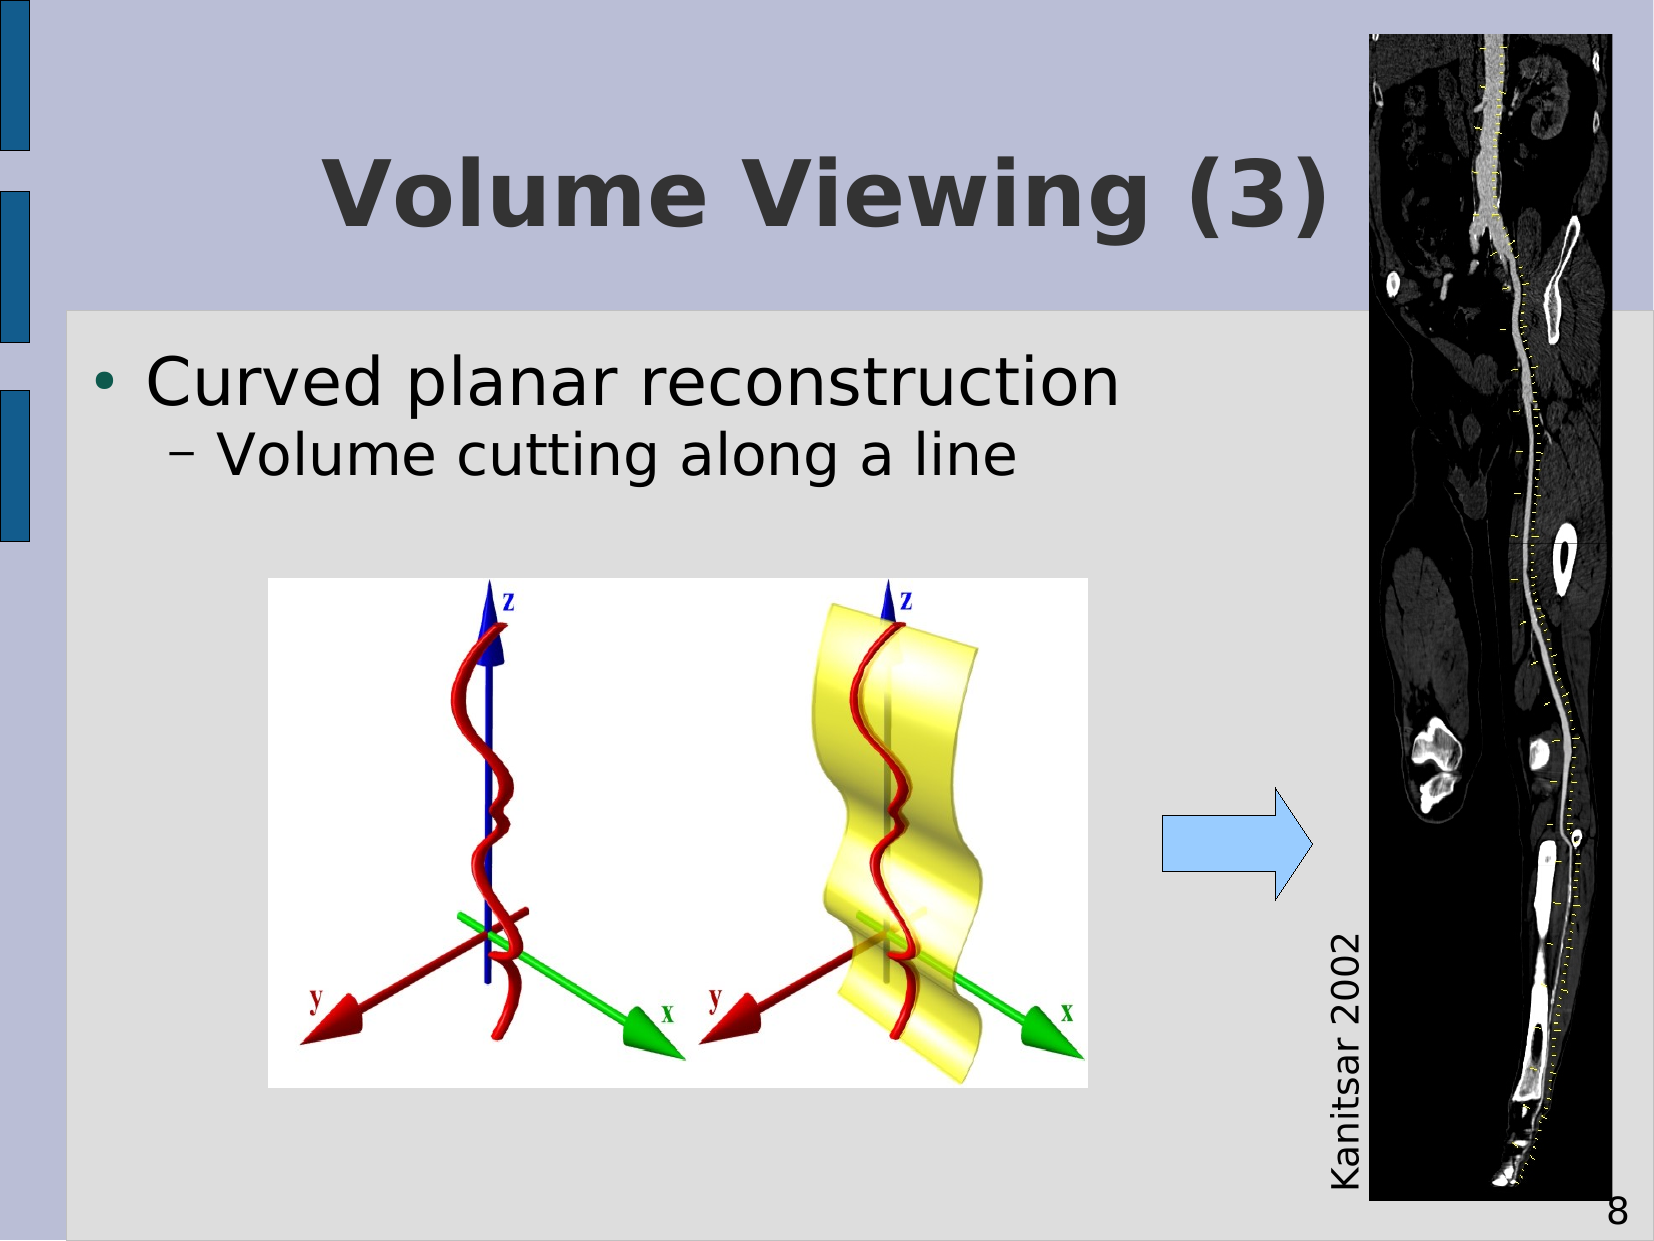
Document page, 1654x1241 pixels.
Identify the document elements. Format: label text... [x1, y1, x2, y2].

text_box [1162, 787, 1313, 901]
text_box Kanitsar 2002 [1316, 916, 1375, 1208]
list Curved planar reconstruction Volume cutting along a line [75, 343, 1201, 563]
title Volume Viewing (3) [121, 91, 1369, 299]
picture [1369, 34, 1613, 1201]
picture [268, 578, 1088, 1088]
